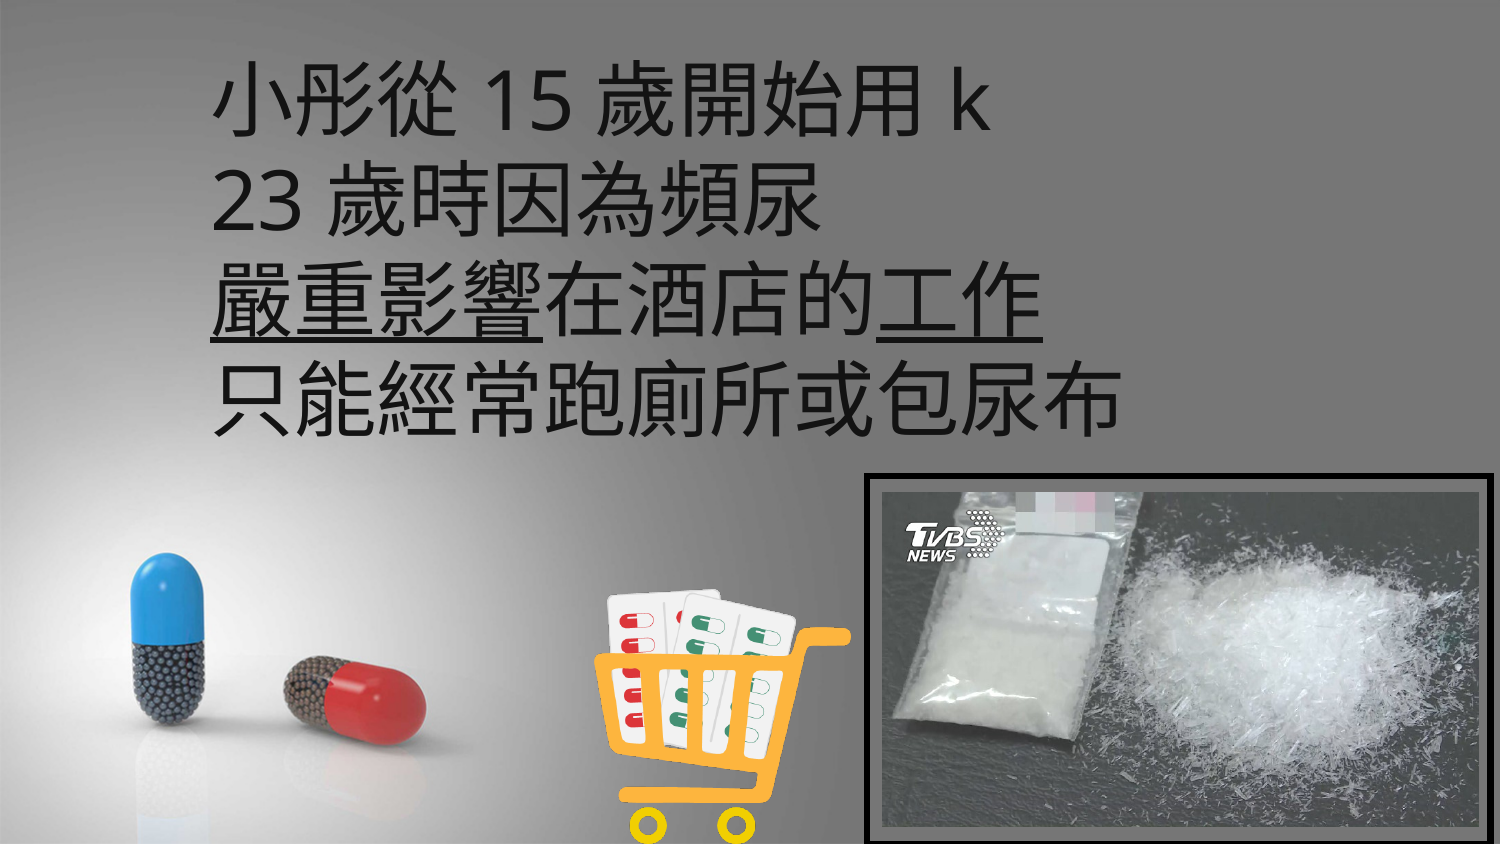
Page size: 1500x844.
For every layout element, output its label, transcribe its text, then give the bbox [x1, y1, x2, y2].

picture [0, 0, 1500, 844]
text_box 小彤從15歲開始用k 23歲時因為頻尿 嚴重影響在酒店的工作 只能經常跑廁所或包尿布 [195, 39, 1342, 455]
picture [870, 479, 1487, 841]
